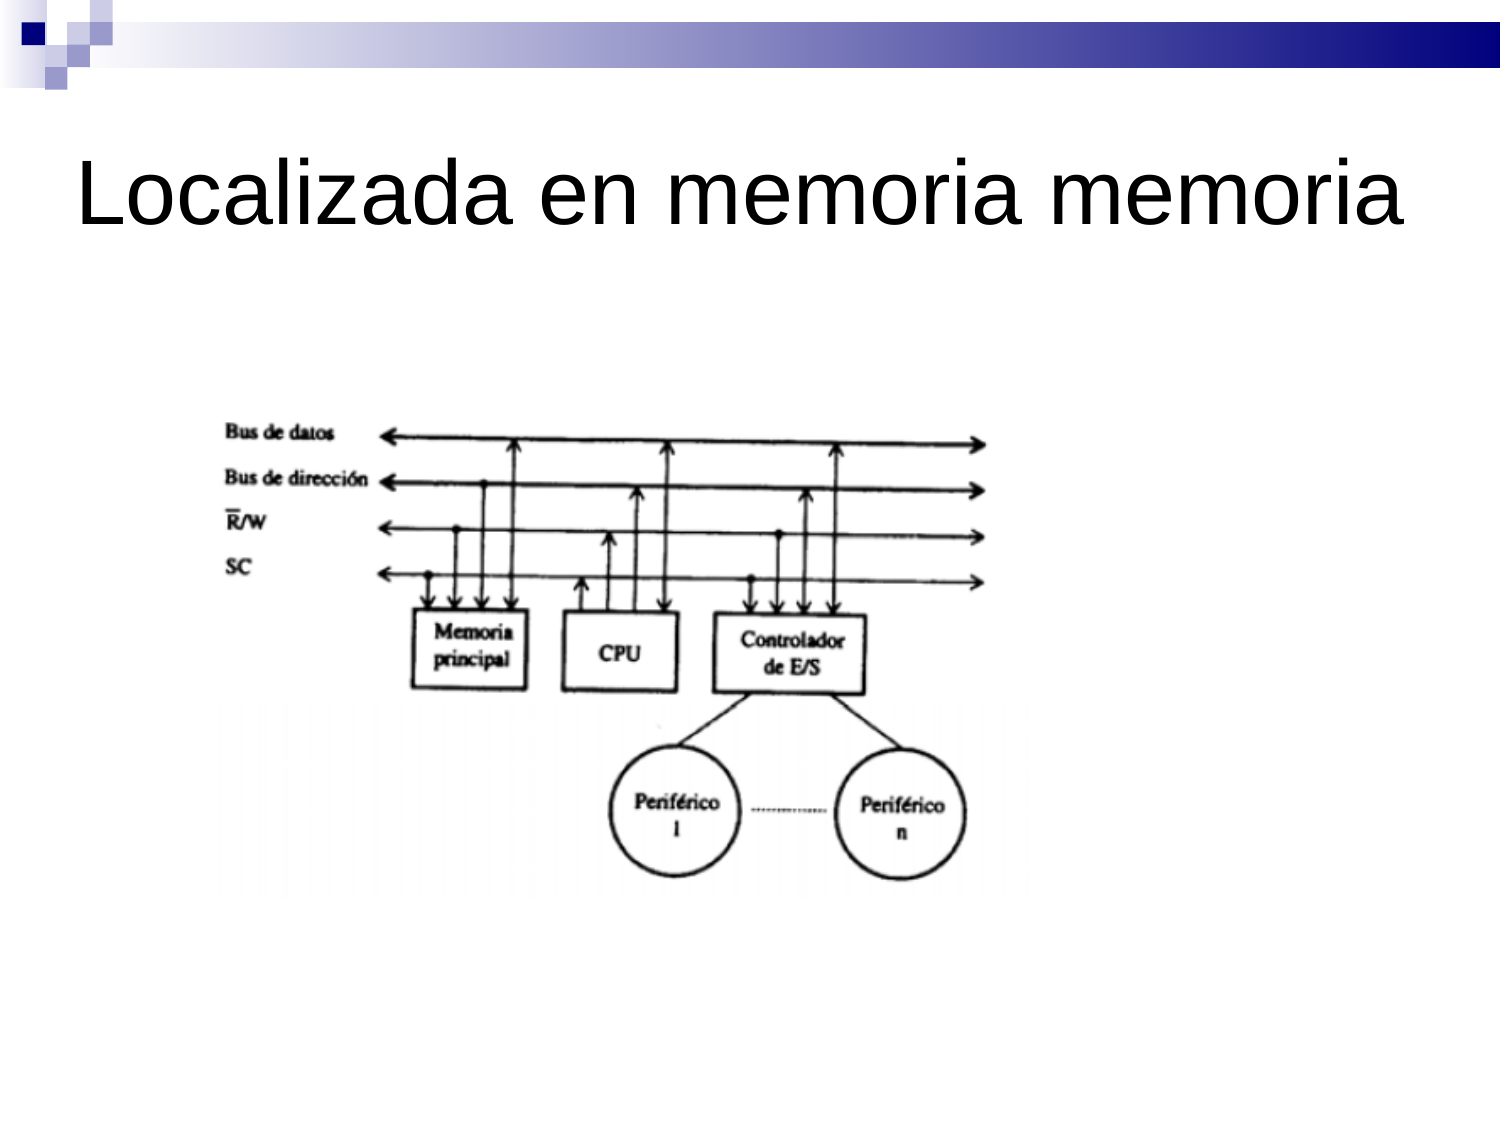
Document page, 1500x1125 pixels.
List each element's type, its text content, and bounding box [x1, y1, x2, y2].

picture [206, 383, 1040, 899]
title Localizada en memoria memoria [75, 69, 1425, 306]
